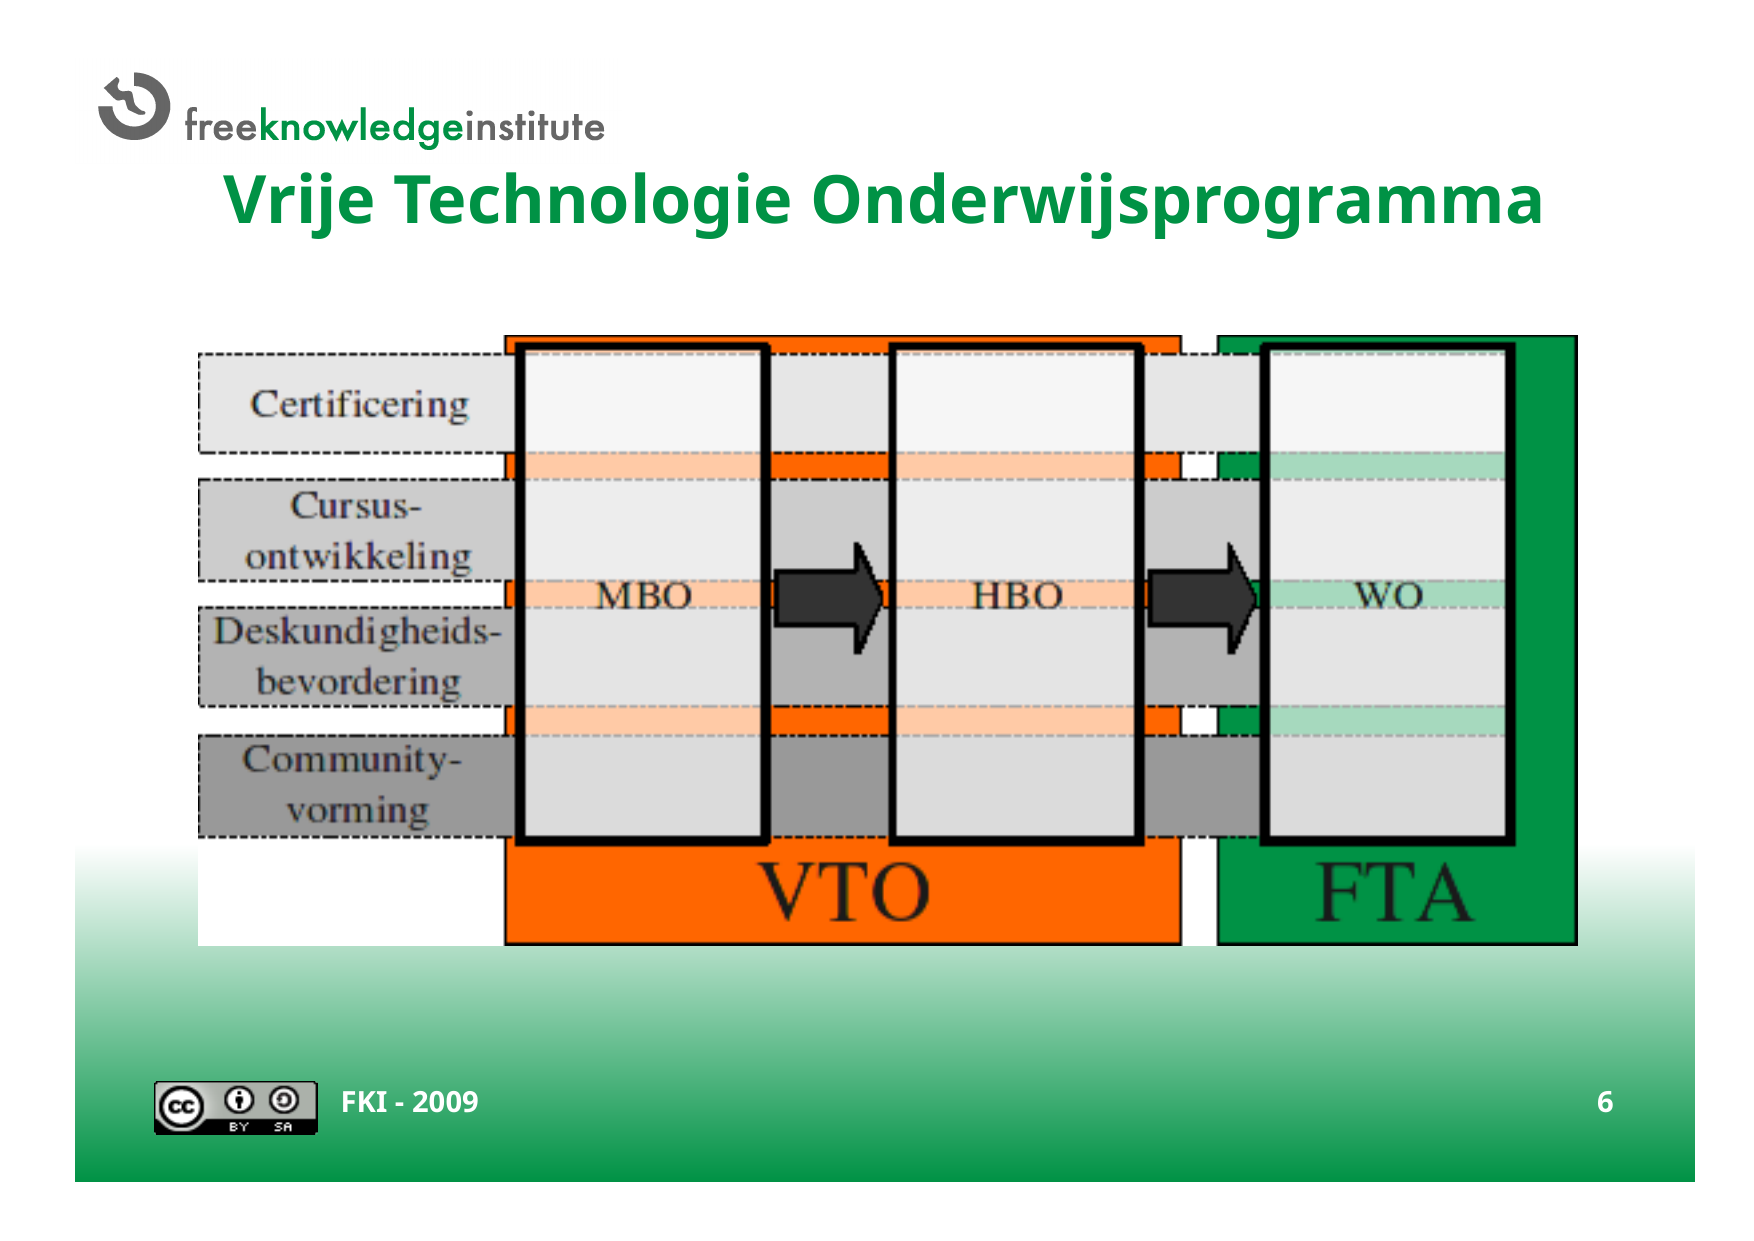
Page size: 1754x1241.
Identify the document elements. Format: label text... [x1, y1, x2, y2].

picture [75, 58, 622, 164]
title Vrije Technologie Onderwijsprogramma [155, 103, 1614, 292]
picture [198, 335, 1578, 946]
picture [154, 1081, 318, 1135]
